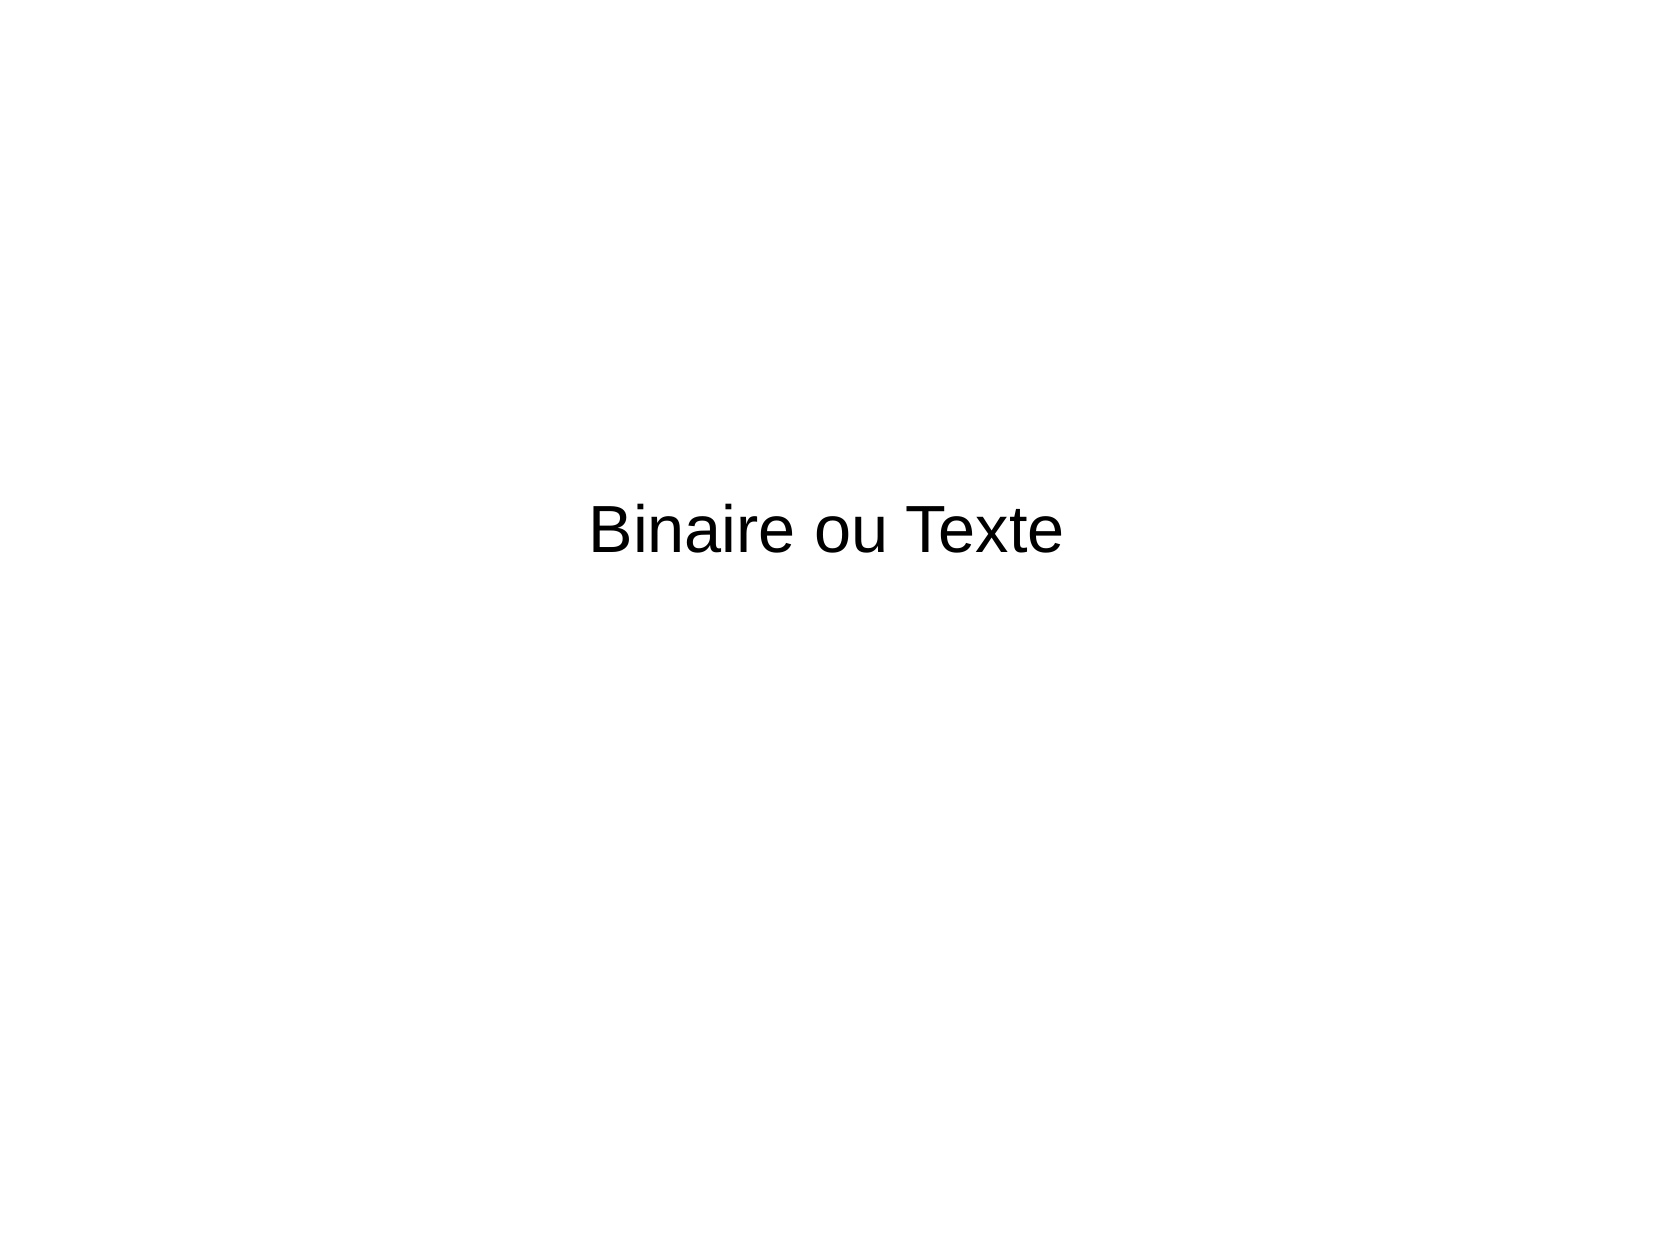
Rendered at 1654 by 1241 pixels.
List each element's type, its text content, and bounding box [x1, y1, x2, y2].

subtitle Binaire ou Texte [82, 49, 1571, 1010]
